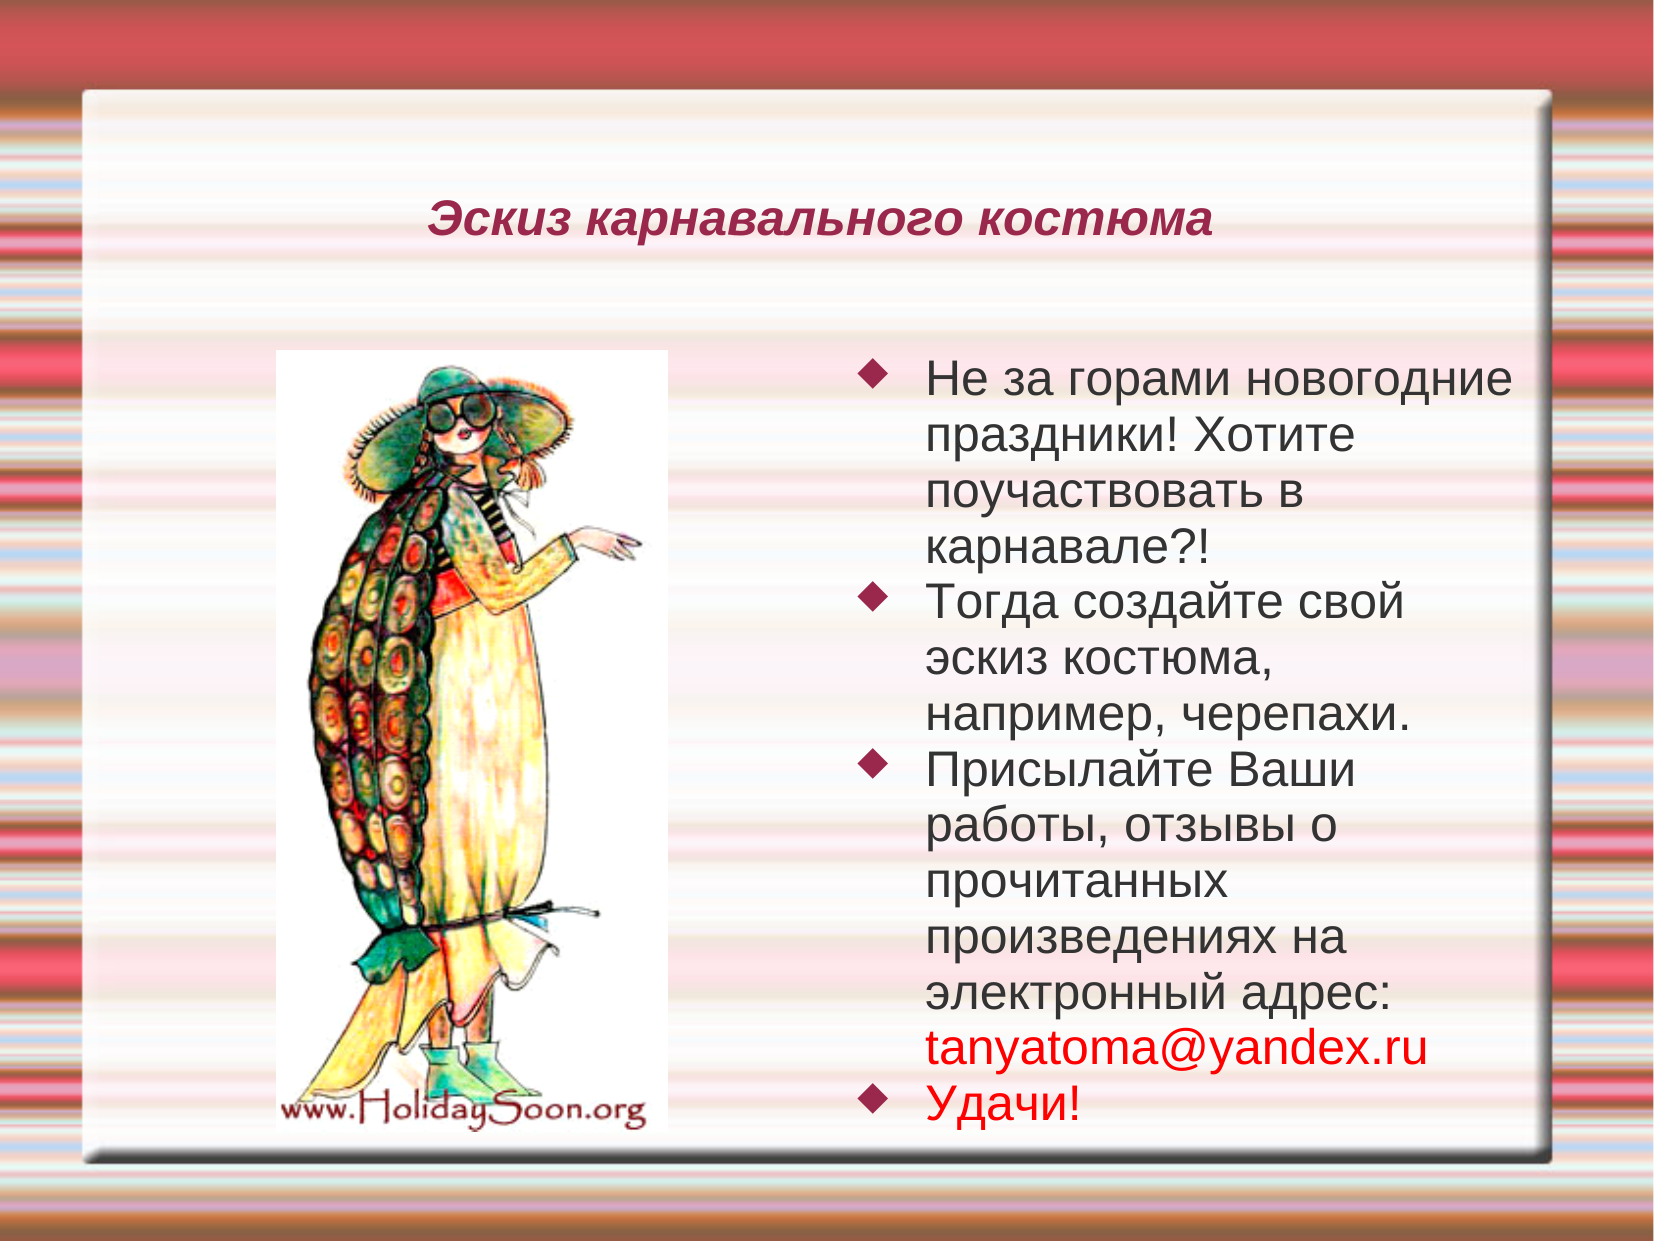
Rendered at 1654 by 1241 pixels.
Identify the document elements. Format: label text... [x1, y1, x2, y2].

list Не за горами новогодние праздники! Хотите поучаствовать в карнавале?! Тогда создайте свой эскиз костюма, например, черепахи. Присылайте Ваши работы, отзывы о прочитанных произведениях на электронный адрес: tanyatoma@yandex.ru Удачи! [842, 350, 1517, 1132]
picture [0, 0, 1654, 1241]
title Эскиз карнавального костюма [121, 114, 1534, 322]
